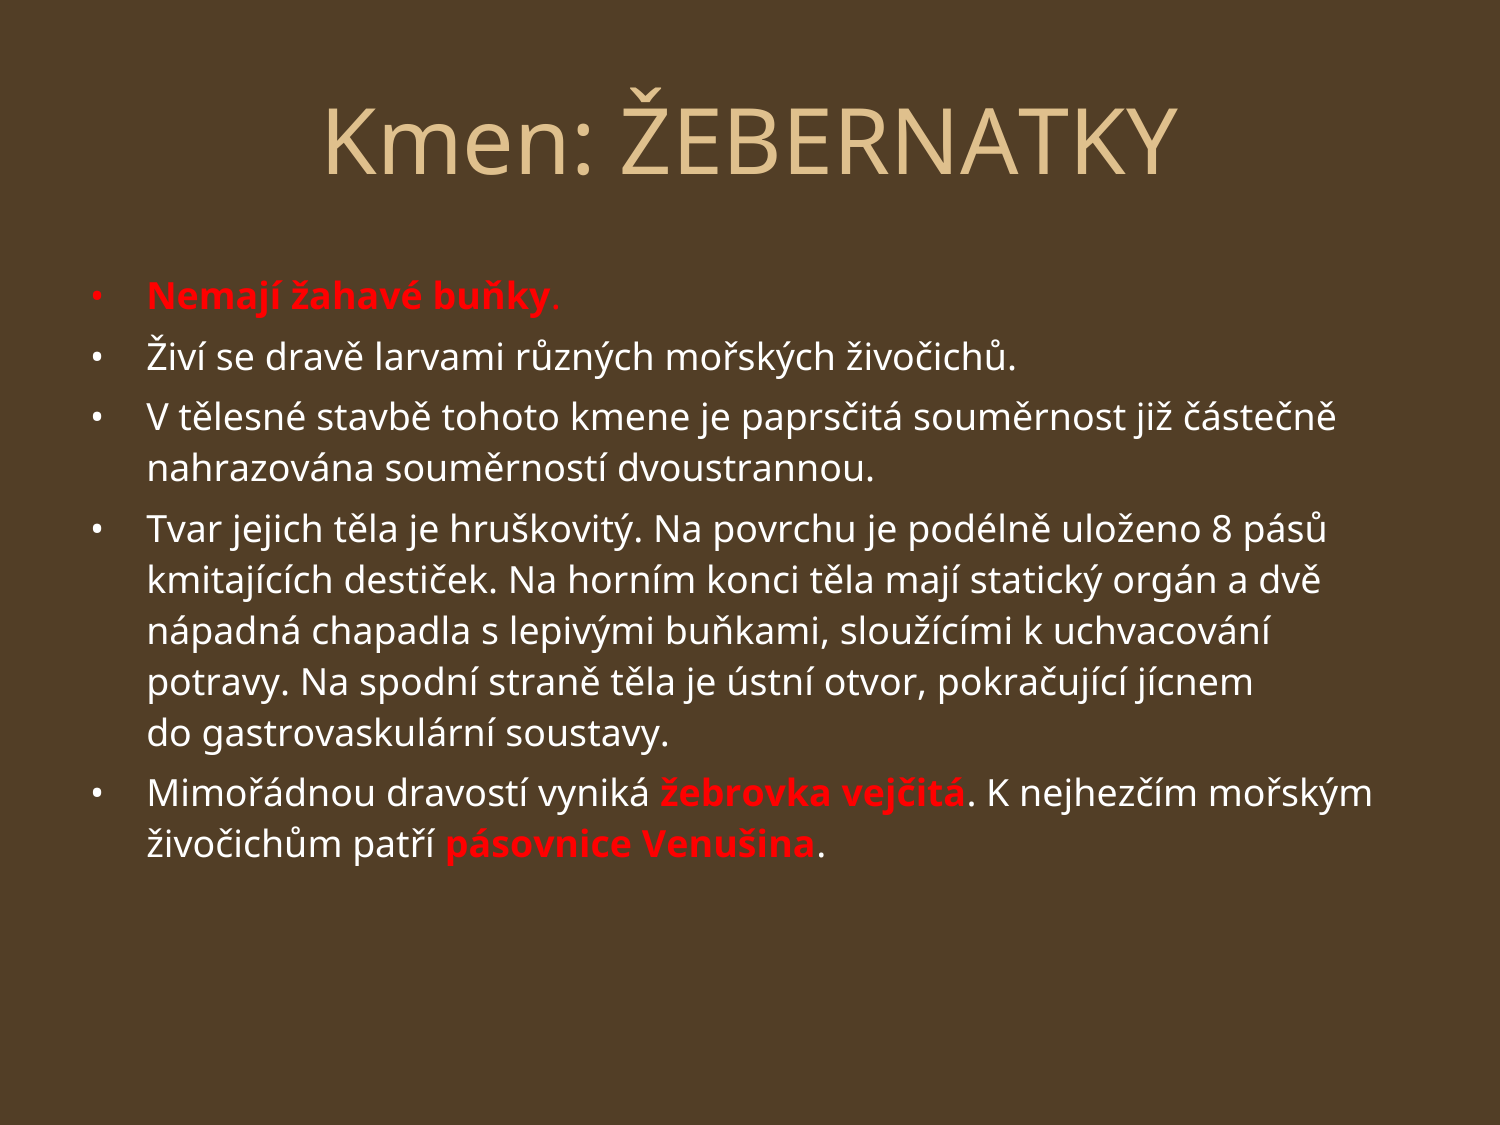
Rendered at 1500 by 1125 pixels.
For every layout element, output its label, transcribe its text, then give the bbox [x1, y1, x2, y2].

list Nemají žahavé buňky. Živí se dravě larvami různých mořských živočichů. V tělesné stavbě tohoto kmene je paprsčitá souměrnost již částečně nahrazována souměrností dvoustrannou. Tvar jejich těla je hruškovitý. Na povrchu je podélně uloženo 8 pásů kmitajících destiček. Na horním konci těla mají statický orgán a dvě nápadná chapadla s lepivými buňkami, sloužícími k uchvacování potravy. Na spodní straně těla je ústní otvor, pokračující jícnem do gastrovaskulární soustavy. Mimořádnou dravostí vyniká žebrovka vejčitá. K nejhezčím mořským živočichům patří pásovnice Venušina. [75, 262, 1426, 1006]
title Kmen: ŽEBERNATKY [75, 45, 1426, 233]
